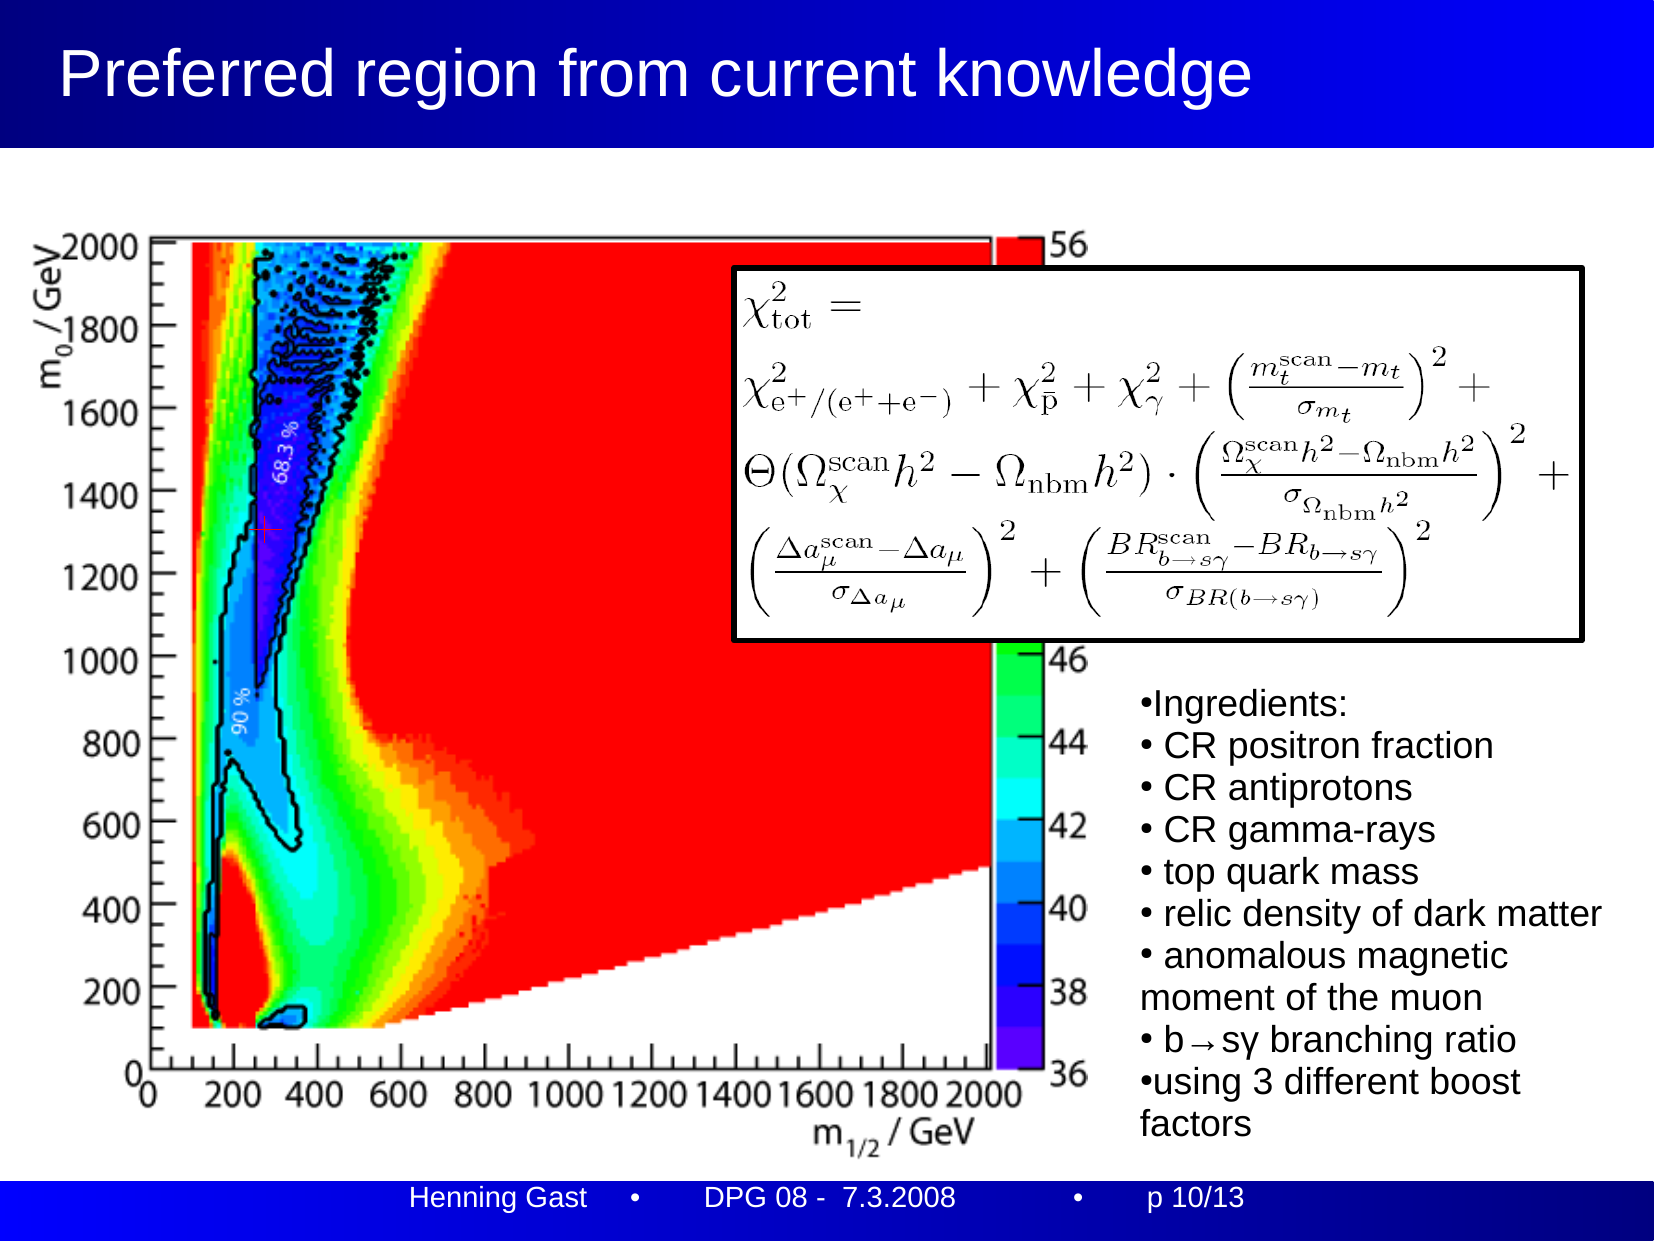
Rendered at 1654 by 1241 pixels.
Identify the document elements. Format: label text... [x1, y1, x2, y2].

picture [737, 270, 1579, 638]
title Preferred region from current knowledge [0, 0, 1654, 148]
text_box Ingredients: CR positron fraction CR antiprotons CR gamma-rays top quark mass relic density of dark matter anomalous magnetic moment of the muon b→sγ branching ratio using 3 different boost factors [1125, 675, 1654, 1110]
picture [28, 224, 1088, 1163]
